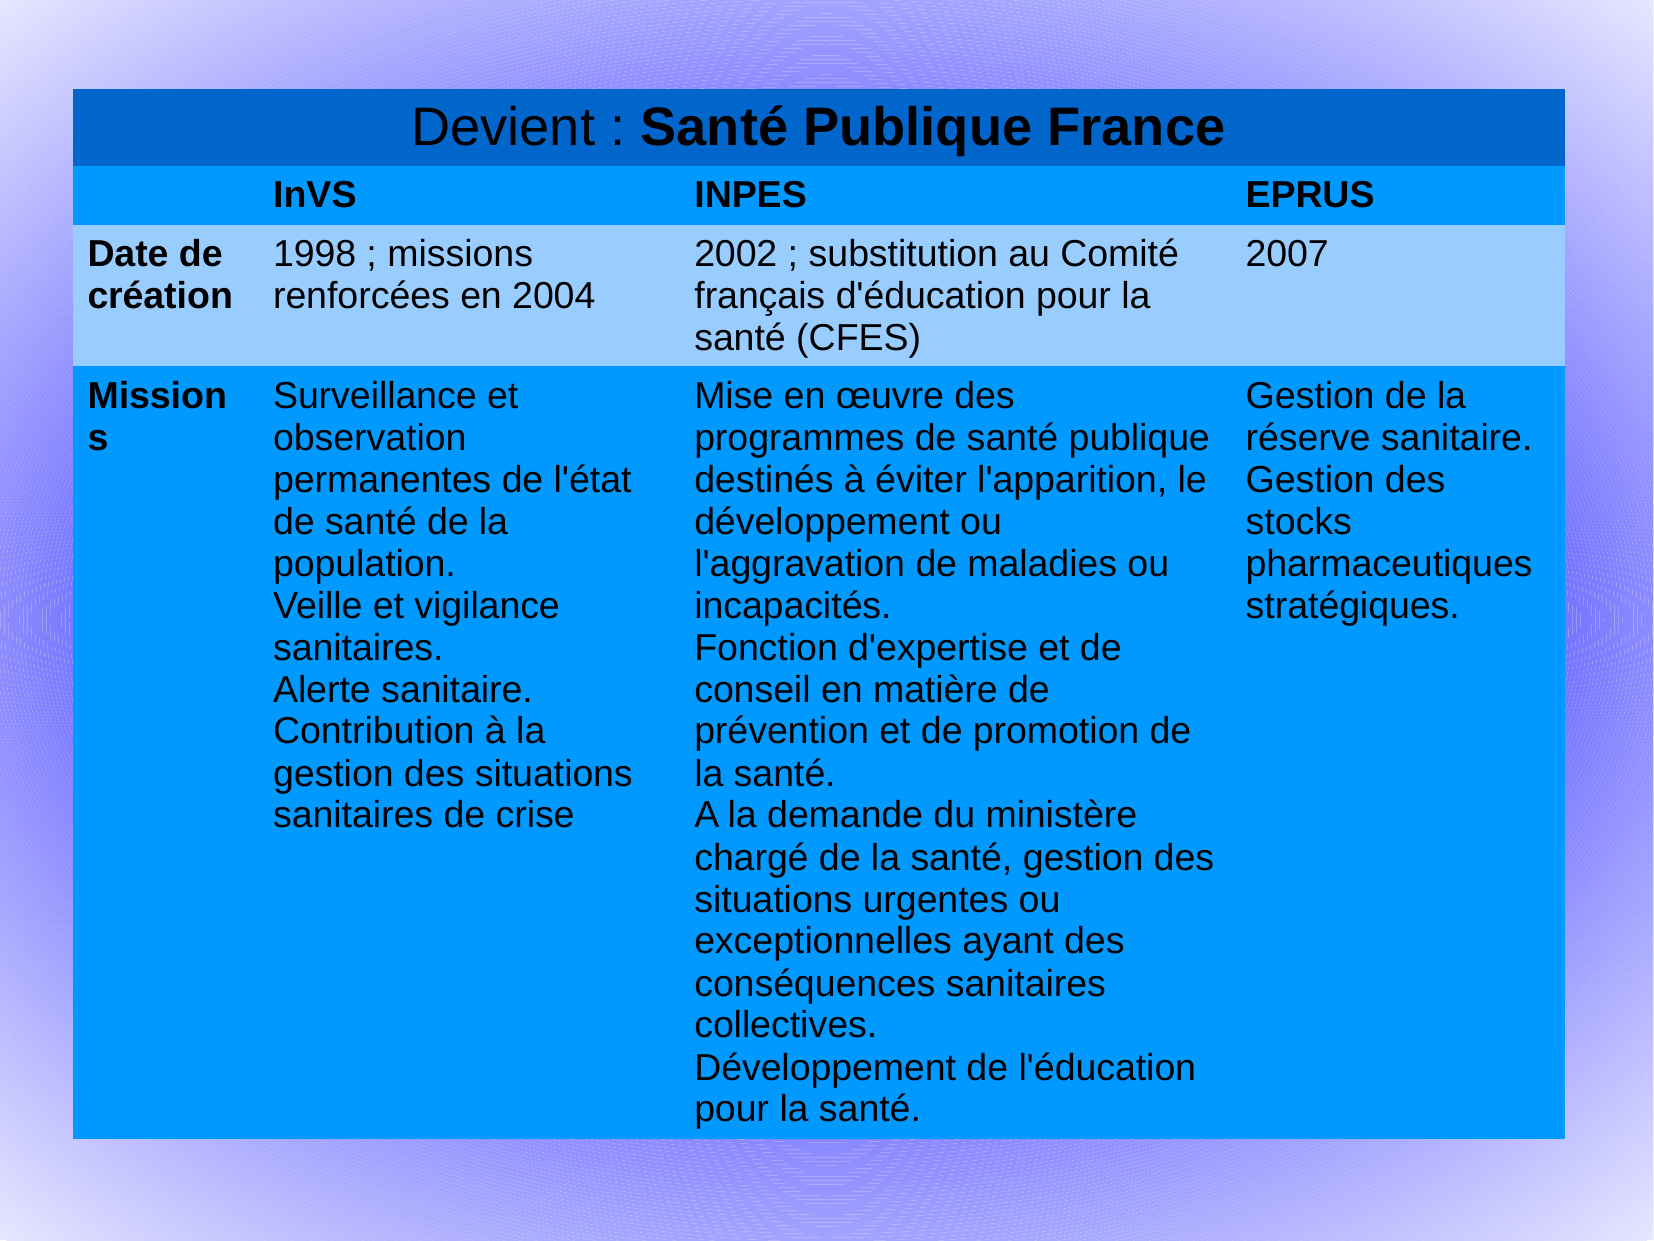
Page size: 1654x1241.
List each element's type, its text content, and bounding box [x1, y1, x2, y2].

table_cell Mise en œuvre des programmes de santé publique destinés à éviter l'apparition, le développement ou l'aggravation de maladies ou incapacités. Fonction d'expertise et de conseil en matière de prévention et de promotion de la santé. A la demande du ministère chargé de la santé, gestion des situations urgentes ou exceptionnelles ayant des conséquences sanitaires collectives. Développement de l'éducation pour la santé. [680, 366, 1231, 1139]
table_cell INPES [680, 166, 1231, 225]
table_cell [73, 166, 258, 225]
table_cell Missions [73, 366, 258, 1139]
table_cell EPRUS [1231, 166, 1565, 225]
table_cell 2007 [1231, 225, 1565, 366]
table_cell InVS [258, 166, 680, 225]
table_cell 2002 ; substitution au Comité français d'éducation pour la santé (CFES) [680, 225, 1231, 366]
table_cell Gestion de la réserve sanitaire. Gestion des stocks pharmaceutiques stratégiques. [1231, 366, 1565, 1139]
table_cell Surveillance et observation permanentes de l'état de santé de la population. Veille et vigilance sanitaires. Alerte sanitaire. Contribution à la gestion des situations sanitaires de crise [258, 366, 680, 1139]
table_cell Date de création [73, 225, 258, 366]
table_header Devient : Santé Publique France [73, 89, 1565, 166]
table_cell 1998 ; missions renforcées en 2004 [258, 225, 680, 366]
